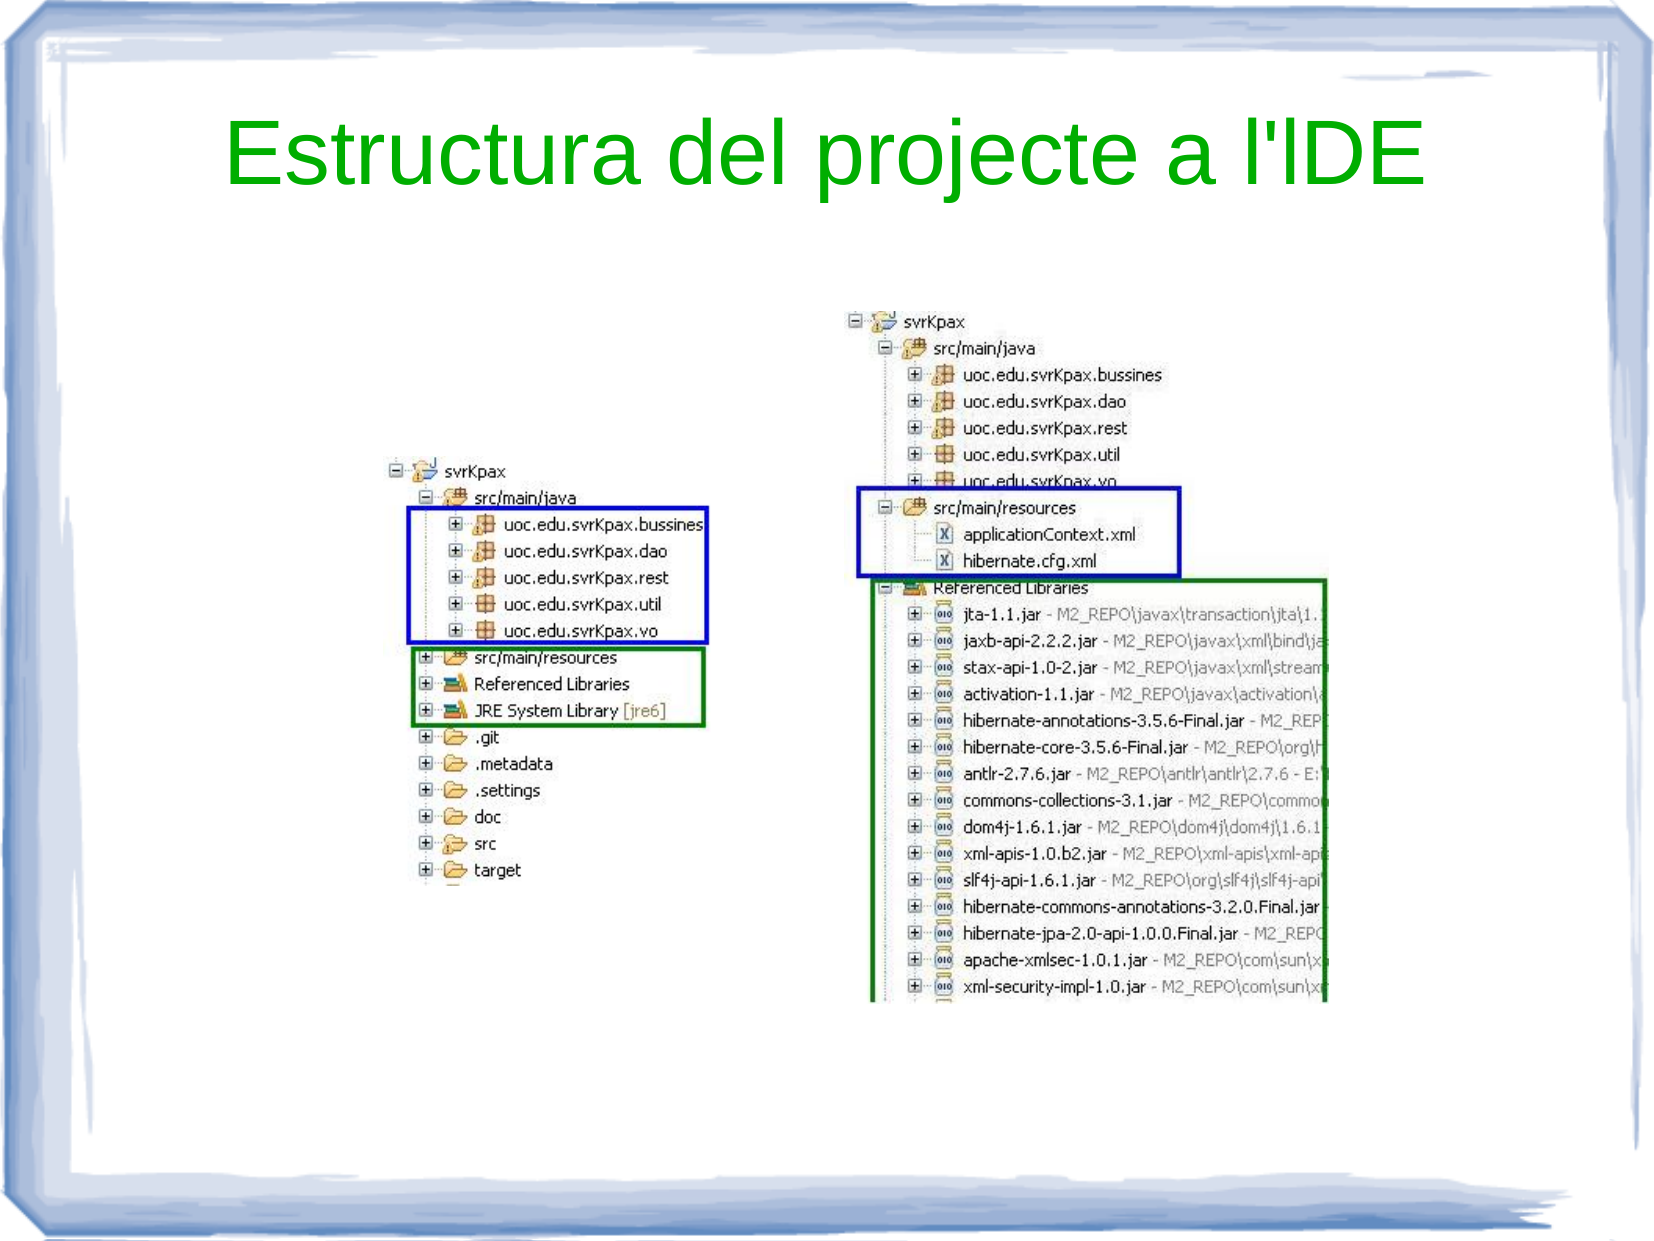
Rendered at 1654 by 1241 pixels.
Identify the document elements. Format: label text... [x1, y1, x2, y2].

picture [0, 0, 1654, 1241]
title Estructura del projecte a l'lDE [82, 56, 1571, 250]
